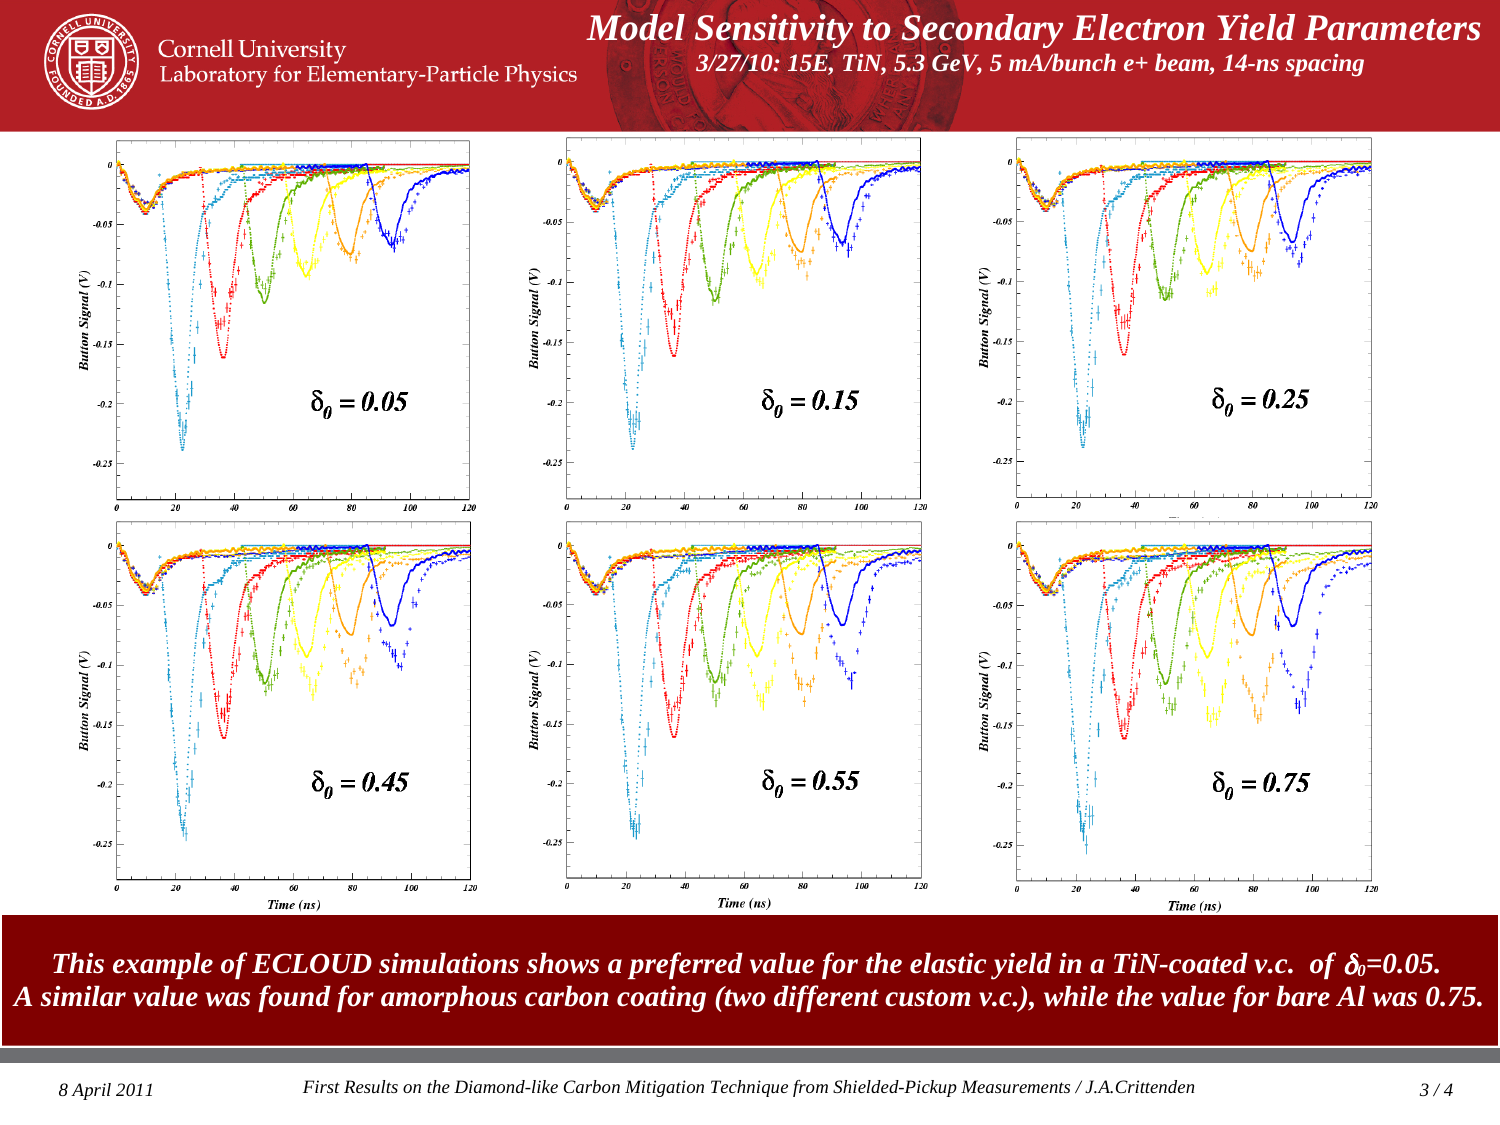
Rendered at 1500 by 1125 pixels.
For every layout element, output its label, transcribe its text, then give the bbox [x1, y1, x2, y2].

text_box This example of ECLOUD simulations shows a preferred value for the elastic yield in a TiN-coated v.c. of d0=0.05. A similar value was found for amorphous carbon coating (two different custom v.c.), while the value for bare Al was 0.75. [2, 915, 1498, 1046]
picture [0, 0, 1500, 132]
picture [975, 134, 1381, 915]
text_box Model Sensitivity to Secondary Electron Yield Parameters 3/27/10: 15E, TiN, 5.3 GeV, 5 mA/bunch e+ beam, 14-ns spacing [562, 0, 1500, 113]
picture [525, 134, 931, 915]
picture [75, 137, 481, 915]
